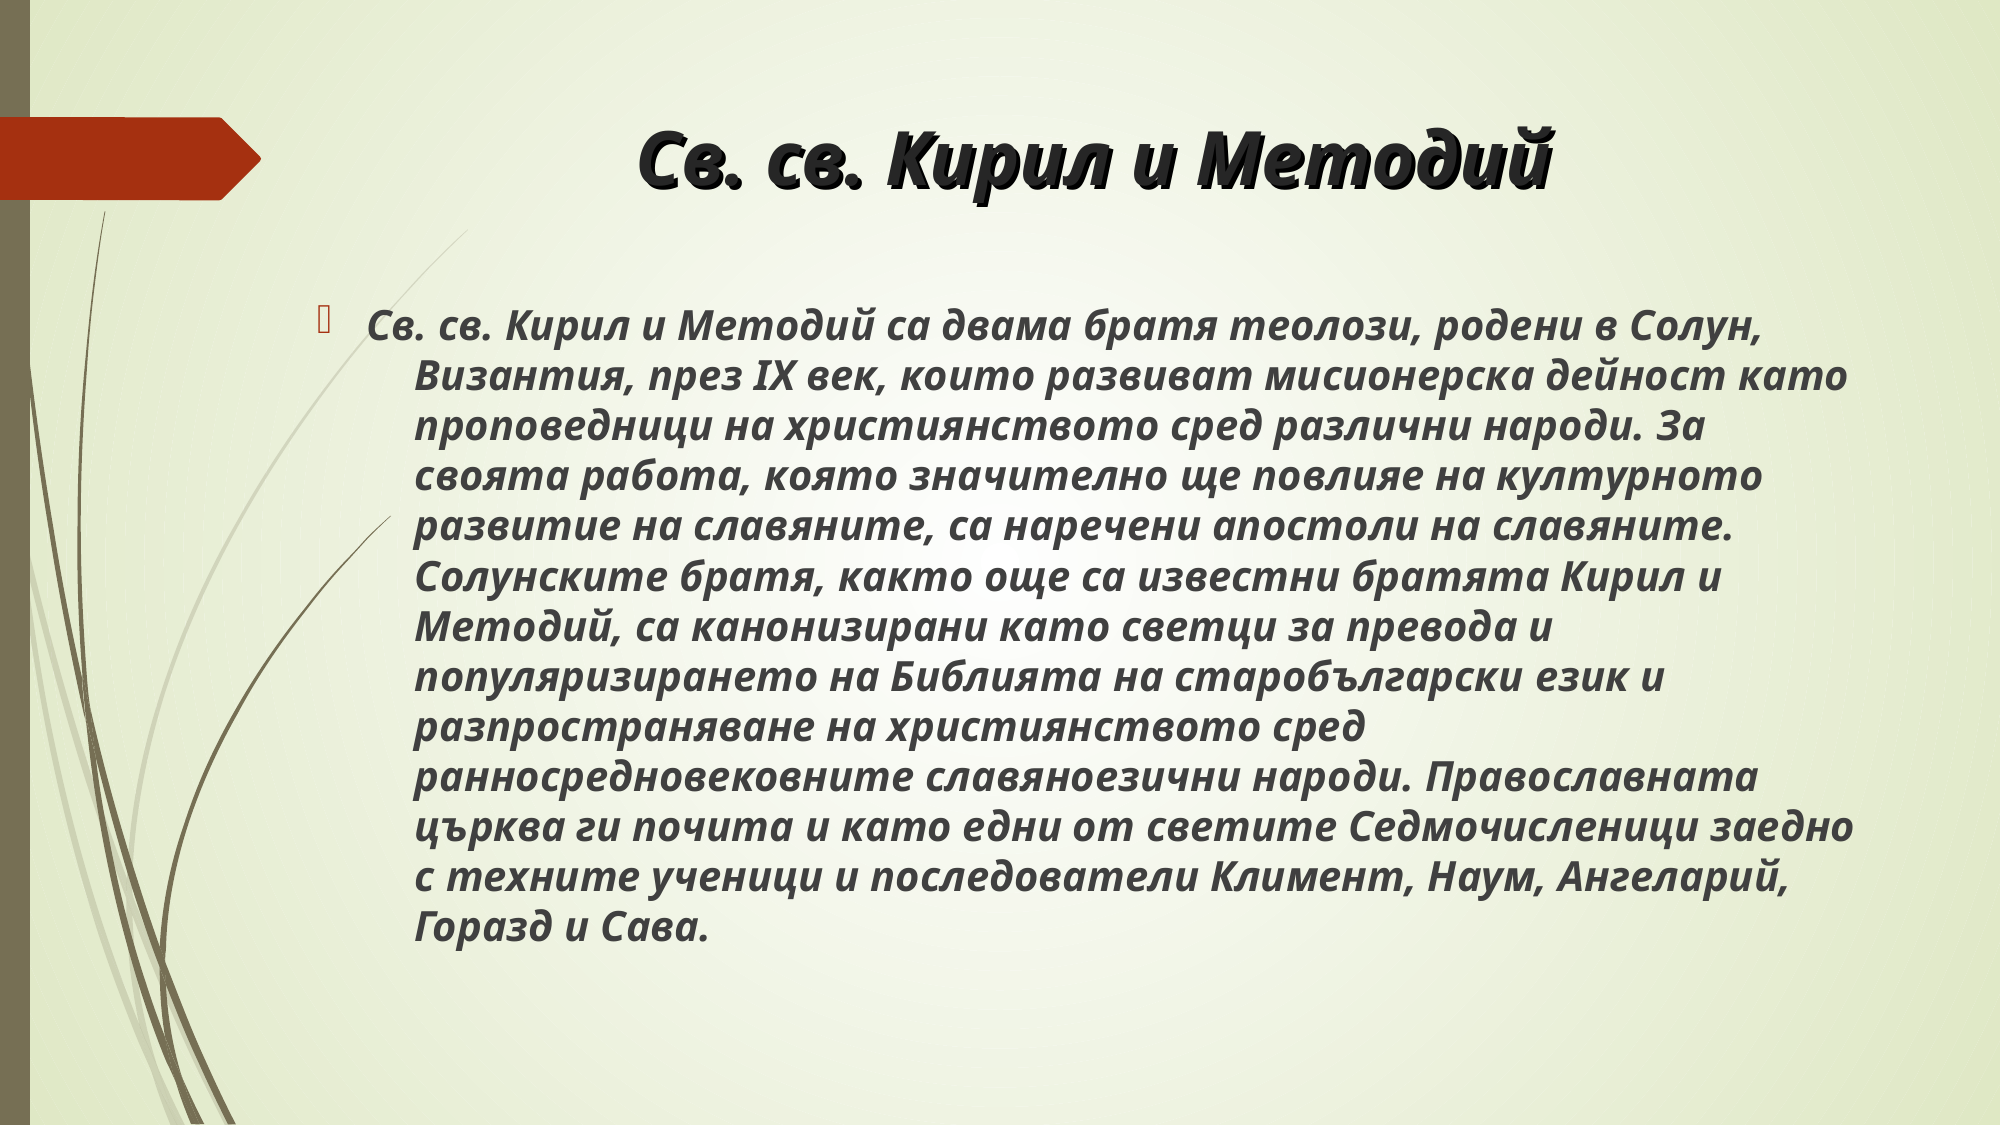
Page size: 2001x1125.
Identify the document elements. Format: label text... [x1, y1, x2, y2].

title Св. св. Кирил и Методий [425, 102, 1888, 291]
list Св. св. Кирил и Методий са двама братя теолози, родени в Солун, Византия, през IX век, които развиват мисионерска дейност като проповедници на християнството сред различни народи. За своята работа, която значително ще повлияе на културното развитие на славяните, са наречени апостоли на славяните. Солунските братя, както още са известни братята Кирил и Методий, са канонизирани като светци за превода и популяризирането на Библията на старобългарски език и разпространяване на християнството сред ранносредновековните славяноезични народи. Православната църква ги почита и като едни от светите Седмочисленици заедно с техните ученици и последователи Климент, Наум, Ангеларий, Горазд и Сава. [302, 291, 1888, 970]
